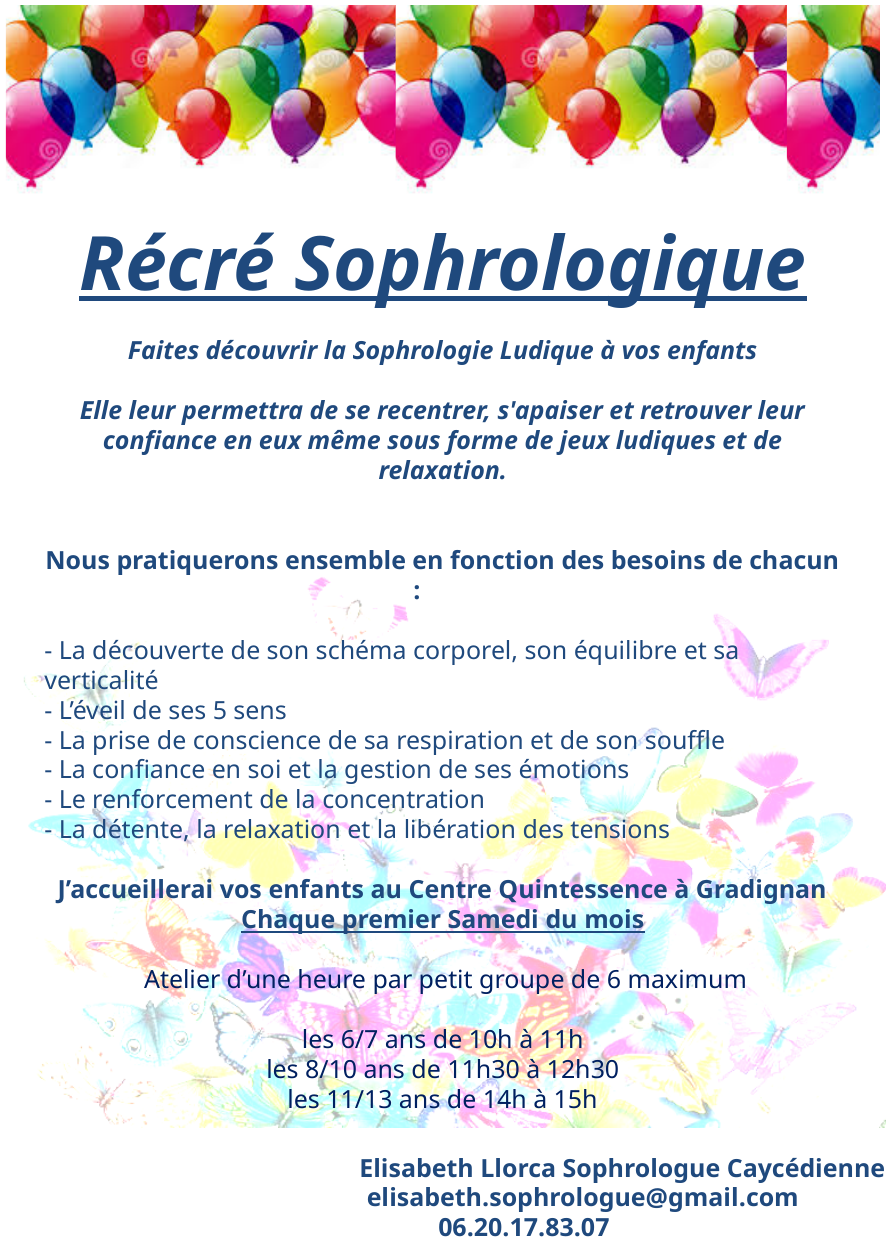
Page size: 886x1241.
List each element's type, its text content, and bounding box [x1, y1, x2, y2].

picture [345, 1068, 353, 1076]
picture [415, 1068, 422, 1076]
text_box Elisabeth Llorca Sophrologue Caycédienne elisabeth.sophrologue@gmail.com 06.20.17.83.07 [0, 1144, 886, 1241]
subtitle Récré Sophrologique Faites découvrir la Sophrologie Ludique à vos enfants Elle leur permettra de se recentrer, s'apaiser et retrouver leur confiance en eux même sous forme de jeux ludiques et de relaxation. Nous pratiquerons ensemble en fonction des besoins de chacun : - La découverte de son schéma corporel, son équilibre et sa verticalité - L’éveil de ses 5 sens - La prise de conscience de sa respiration et de son souffle - La confiance en soi et la gestion de ses émotions - Le renforcement de la concentration - La détente, la relaxation et la libération des tensions J’accueillerai vos enfants au Centre Quintessence à Gradignan Chaque premier Samedi du mois Atelier d’une heure par petit groupe de 6 maximum les 6/7 ans de 10h à 11h les 8/10 ans de 11h30 à 12h30 les 11/13 ans de 14h à 15h [29, 207, 857, 1068]
picture [508, 1068, 516, 1076]
picture [308, 1070, 316, 1076]
picture [0, 567, 886, 1129]
picture [607, 1068, 615, 1076]
picture [5, 5, 880, 207]
